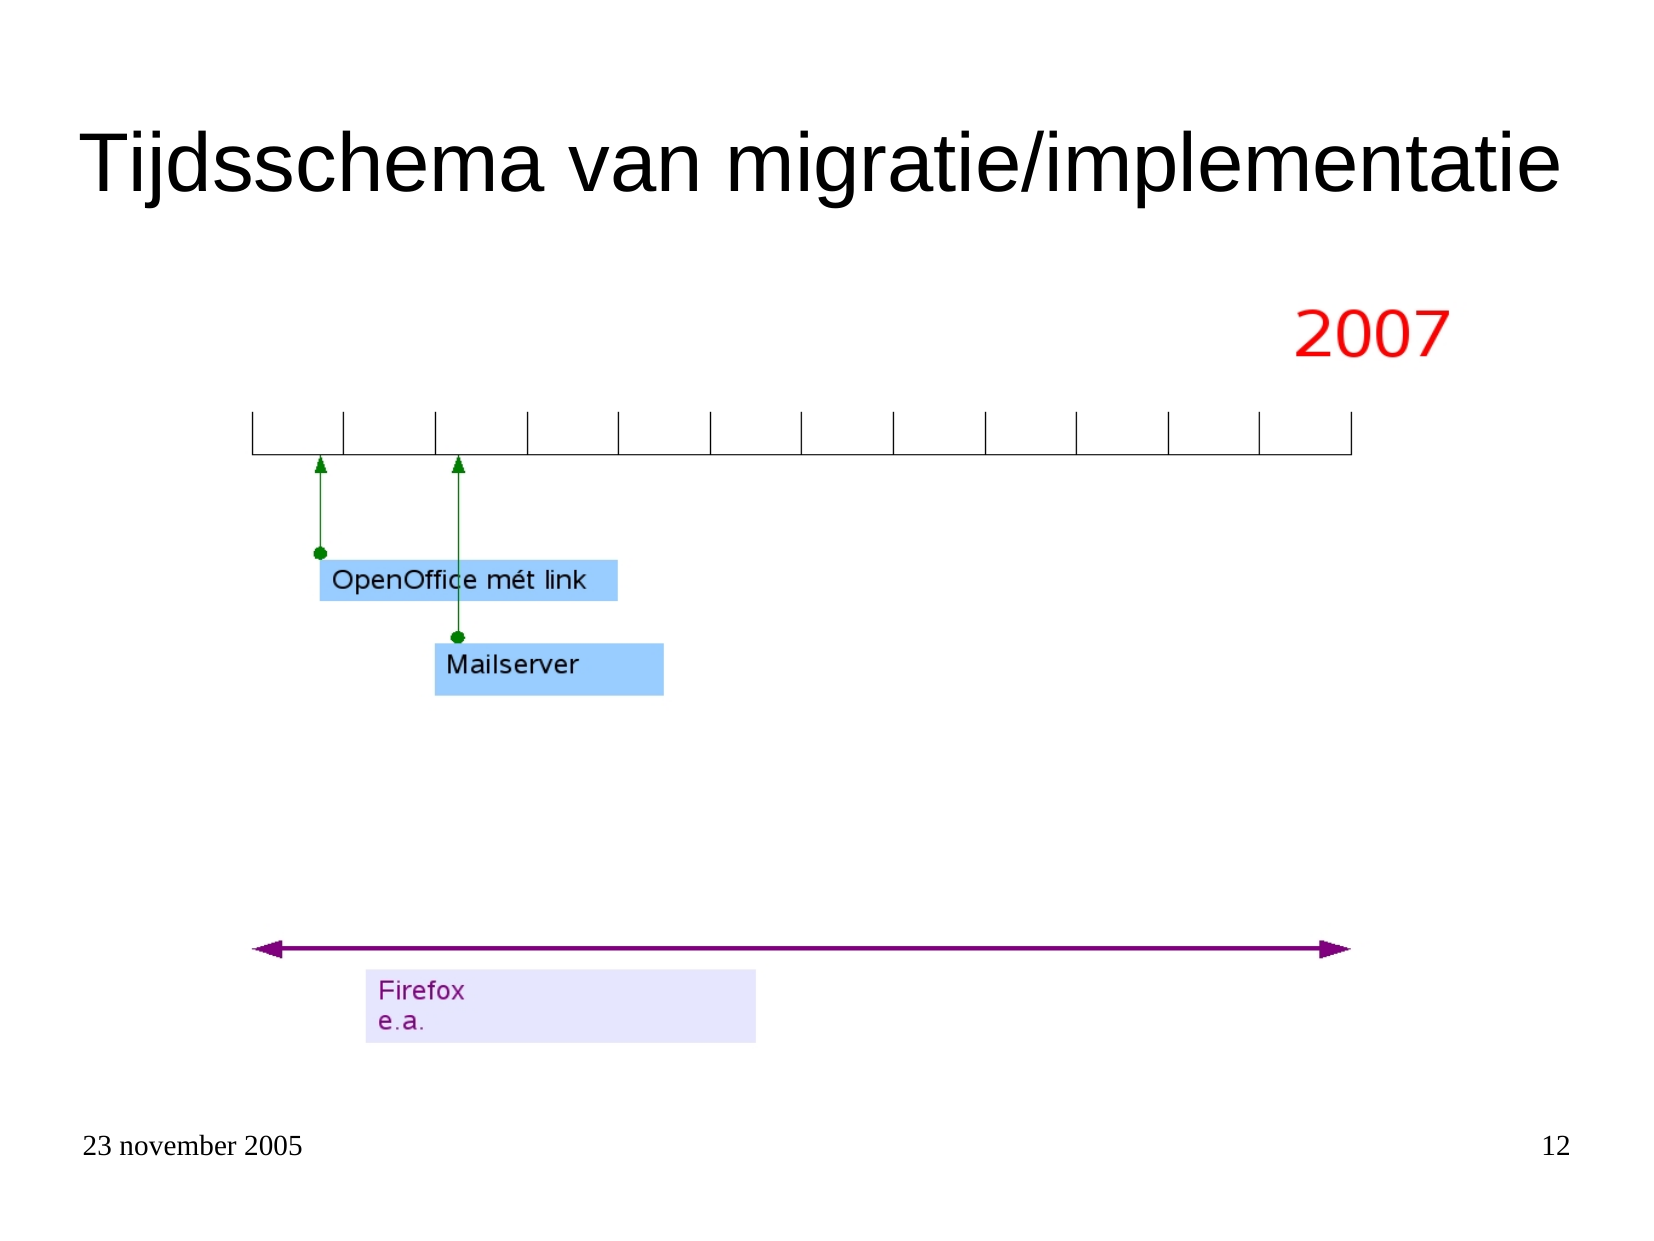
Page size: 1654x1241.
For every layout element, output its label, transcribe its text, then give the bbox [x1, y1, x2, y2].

picture [206, 267, 1506, 1093]
title Tijdsschema van migratie/implementatie [76, 59, 1565, 267]
